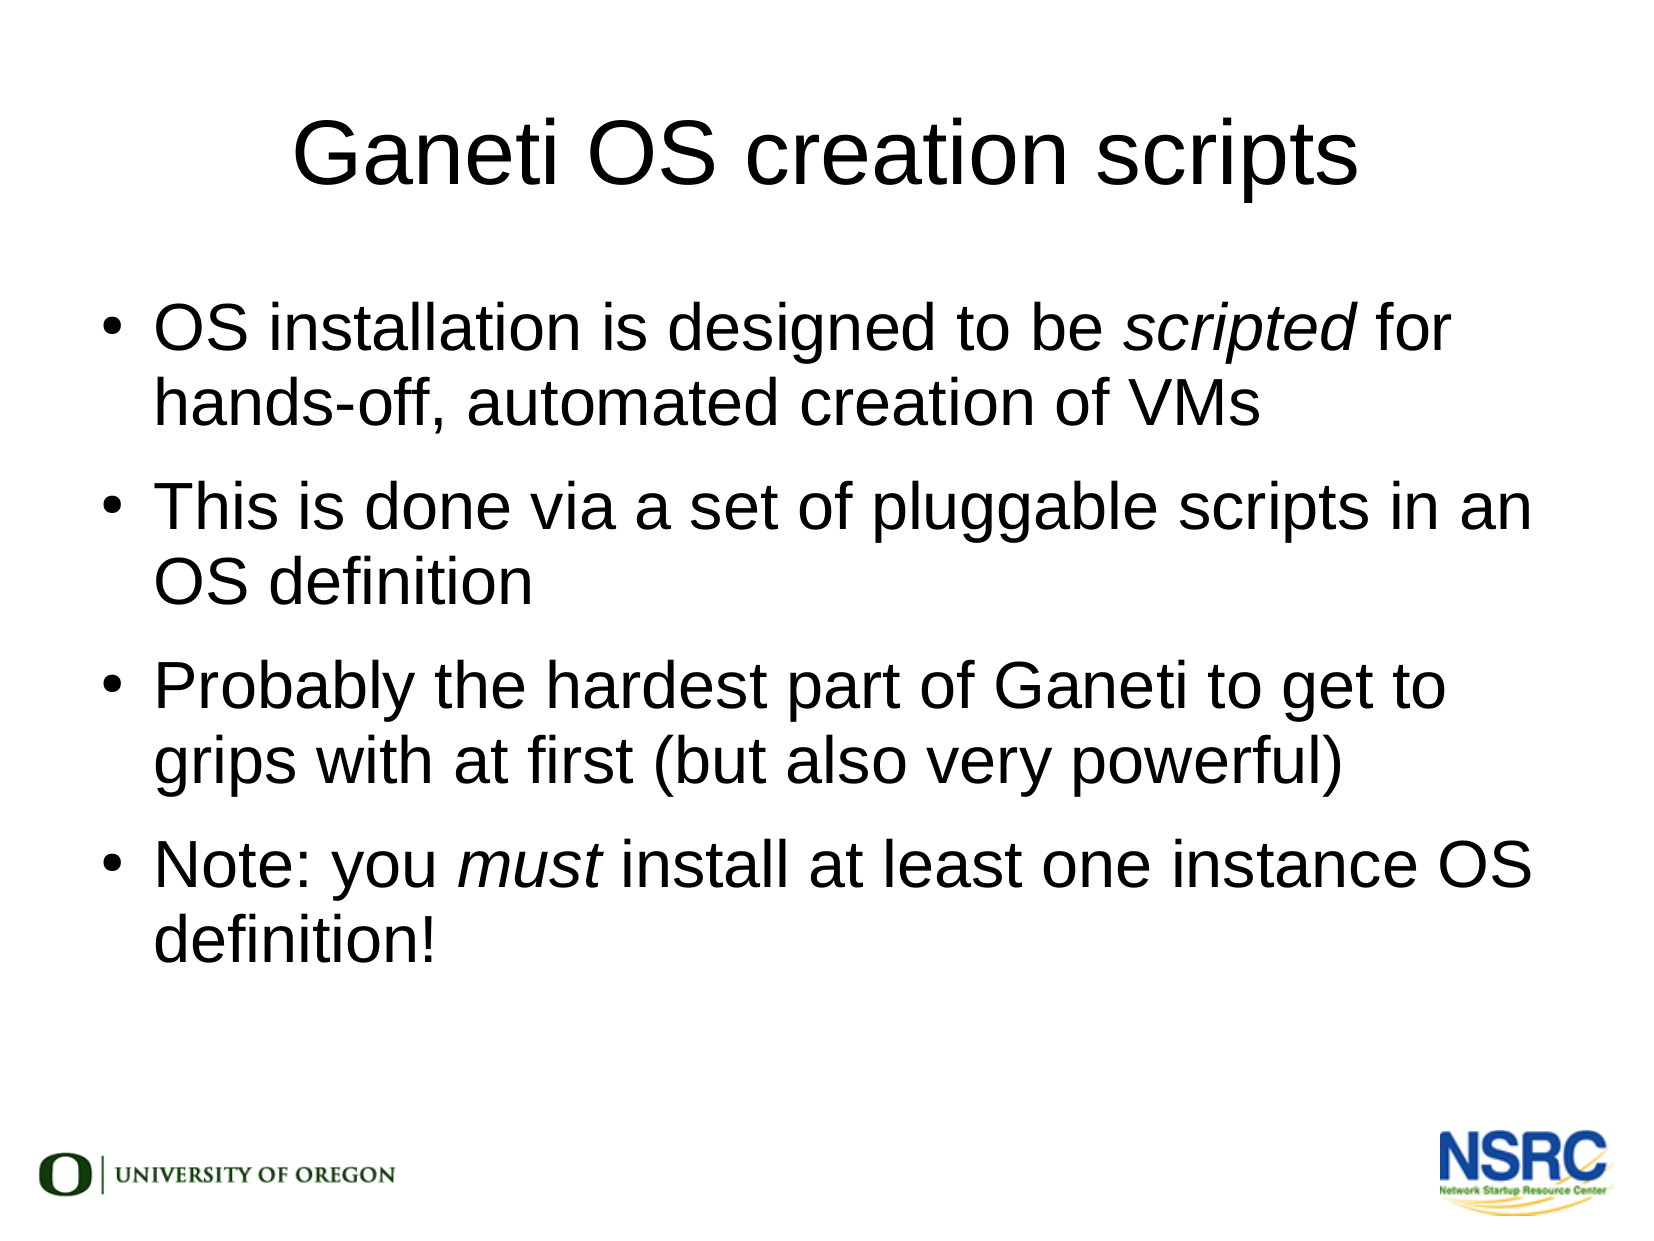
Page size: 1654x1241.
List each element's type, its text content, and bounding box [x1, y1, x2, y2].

picture [1440, 1130, 1616, 1216]
picture [37, 1151, 397, 1198]
list OS installation is designed to be scripted for hands-off, automated creation of VMs This is done via a set of pluggable scripts in an OS definition Probably the hardest part of Ganeti to get to grips with at first (but also very powerful) Note: you must install at least one instance OS definition! [82, 290, 1571, 1081]
title Ganeti OS creation scripts [82, 49, 1571, 257]
